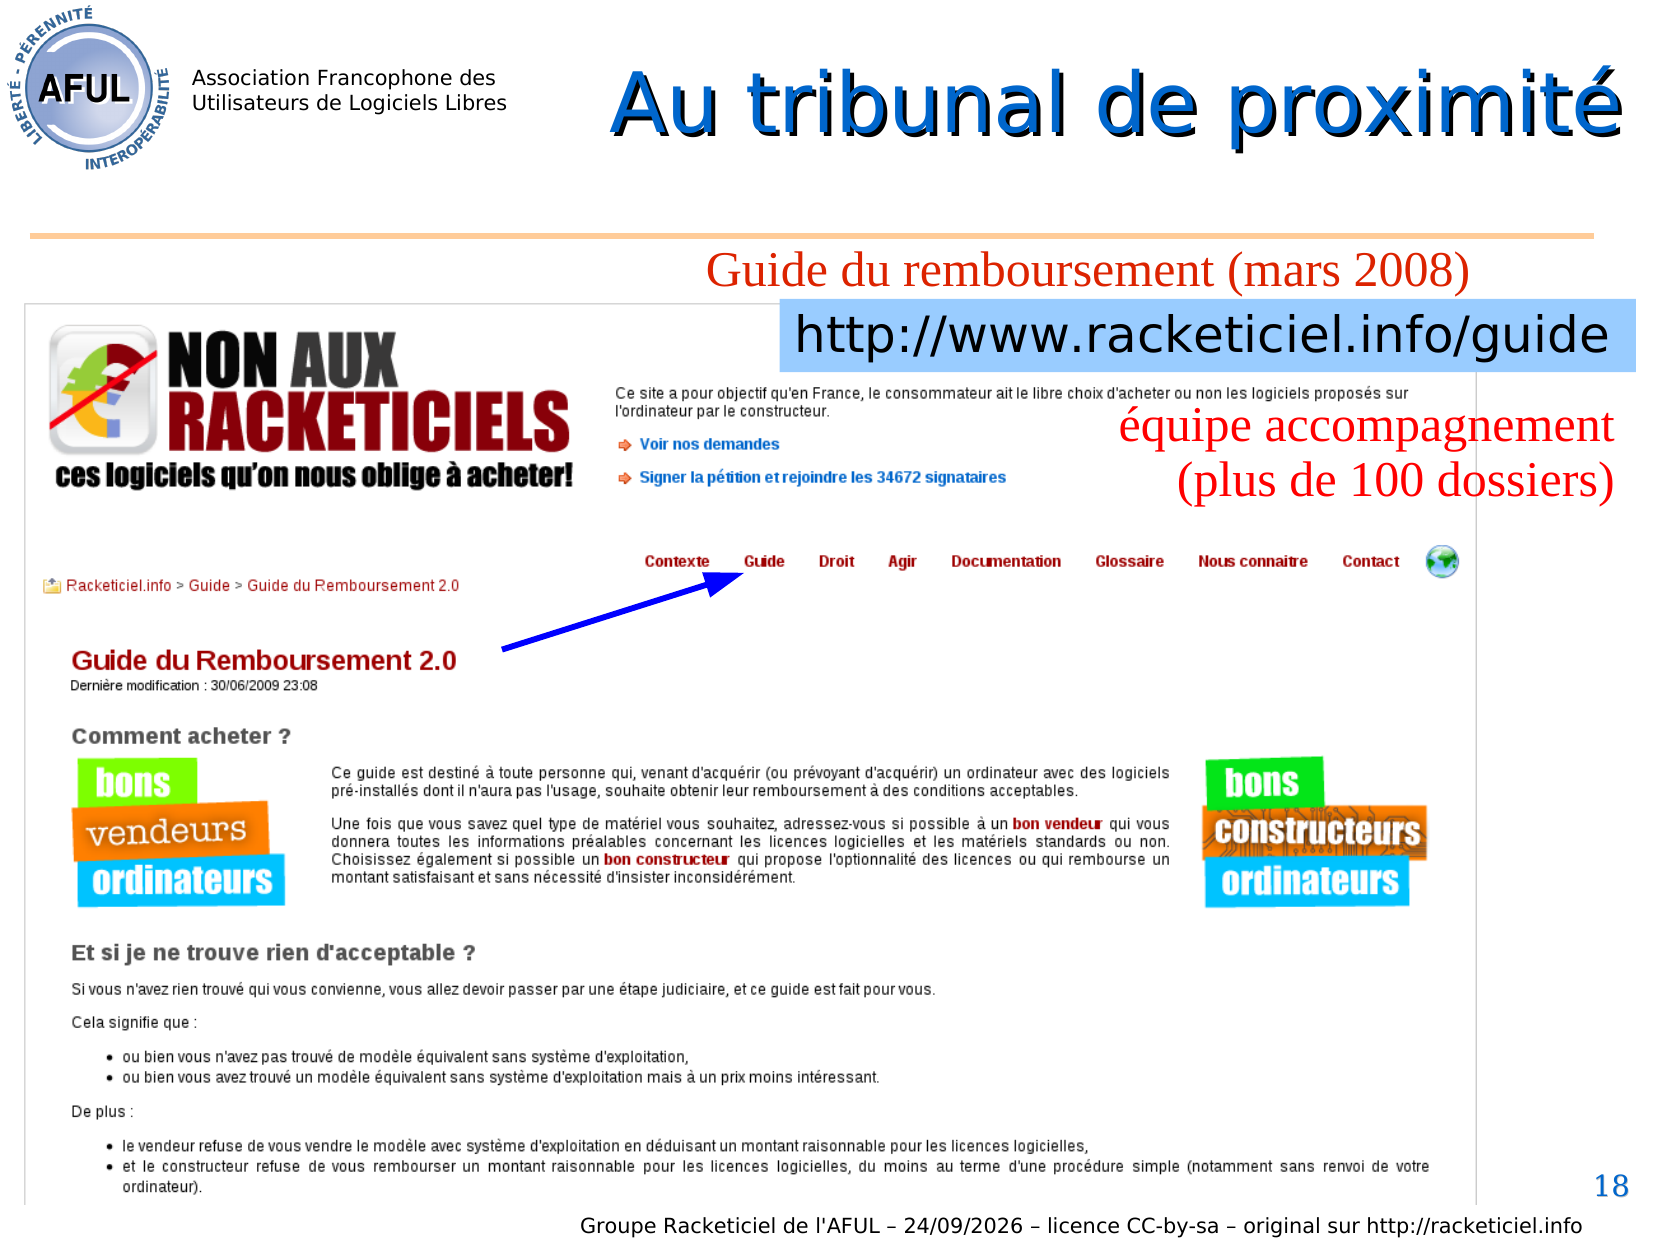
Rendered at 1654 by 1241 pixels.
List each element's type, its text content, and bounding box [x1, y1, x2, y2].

picture [23, 302, 1477, 1205]
text_box Guide du remboursement (mars 2008) [690, 234, 1486, 310]
text_box équipe accompagnement (plus de 100 dossiers) [1103, 389, 1630, 526]
title Au tribunal de proximité [501, 7, 1625, 200]
text_box http://www.racketiciel.info/guide [779, 298, 1636, 373]
picture [0, 0, 178, 178]
